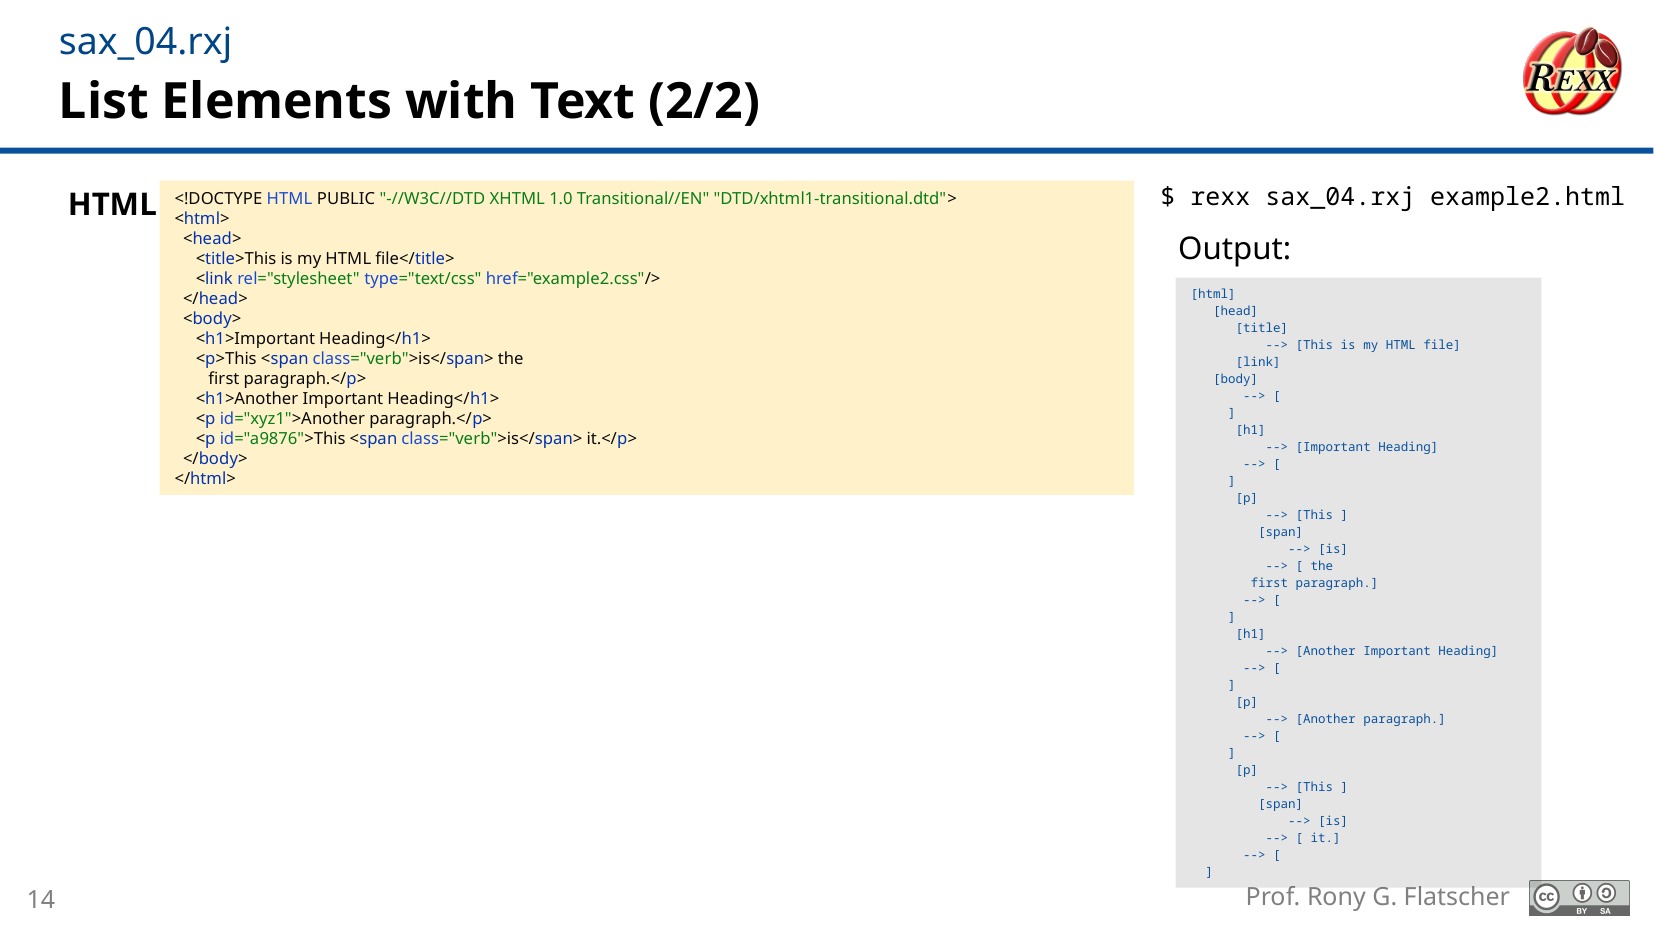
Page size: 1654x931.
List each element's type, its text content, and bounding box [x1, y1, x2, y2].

text_box <!DOCTYPE HTML PUBLIC "-//W3C//DTD XHTML 1.0 Transitional//EN" "DTD/xhtml1-transitional.dtd"> <html> <head> <title>This is my HTML file</title> <link rel="stylesheet" type="text/css" href="example2.css"/> </head> <body> <h1>Important Heading</h1> <p>This <span class="verb">is</span> the first paragraph.</p> <h1>Another Important Heading</h1> <p id="xyz1">Another paragraph.</p> <p id="a9876">This <span class="verb">is</span> it.</p> </body> </html> [159, 180, 1134, 495]
text_box Output: [1163, 218, 1653, 275]
text_box $ rexx sax_04.rxj example2.html [1145, 171, 1648, 227]
title sax_04.rxj List Elements with Text (2/2) [0, 0, 1625, 148]
text_box HTML [53, 174, 201, 231]
text_box [html] [head] [title] --> [This is my HTML file] [link] [body] --> [ ] [h1] --> [Important Heading] --> [ ] [p] --> [This ] [span] --> [is] --> [ the first paragraph.] --> [ ] [h1] --> [Another Important Heading] --> [ ] [p] --> [Another paragraph.] --> [ ] [p] --> [This ] [span] --> [is] --> [ it.] --> [ ] [1175, 277, 1542, 861]
